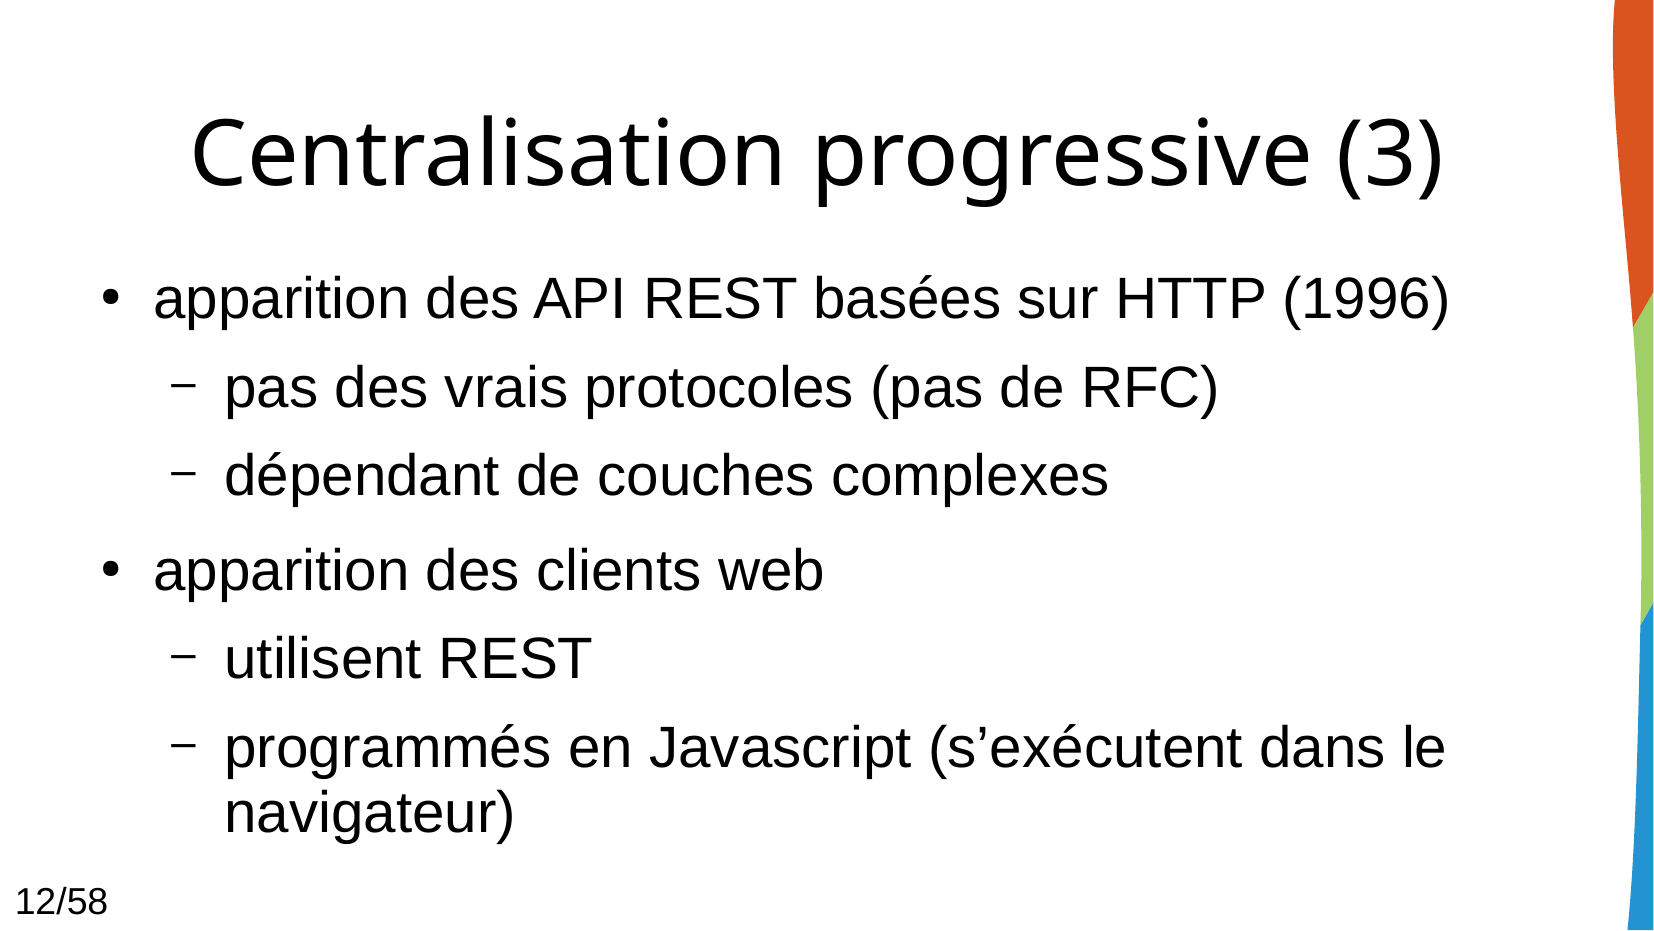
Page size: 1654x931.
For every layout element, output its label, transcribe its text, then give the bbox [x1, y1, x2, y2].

list apparition des API REST basées sur HTTP (1996) pas des vrais protocoles (pas de RFC) dépendant de couches complexes apparition des clients web utilisent REST programmés en Javascript (s’exécutent dans le navigateur) [82, 265, 1571, 857]
title Centralisation progressive (3) [104, 72, 1530, 229]
